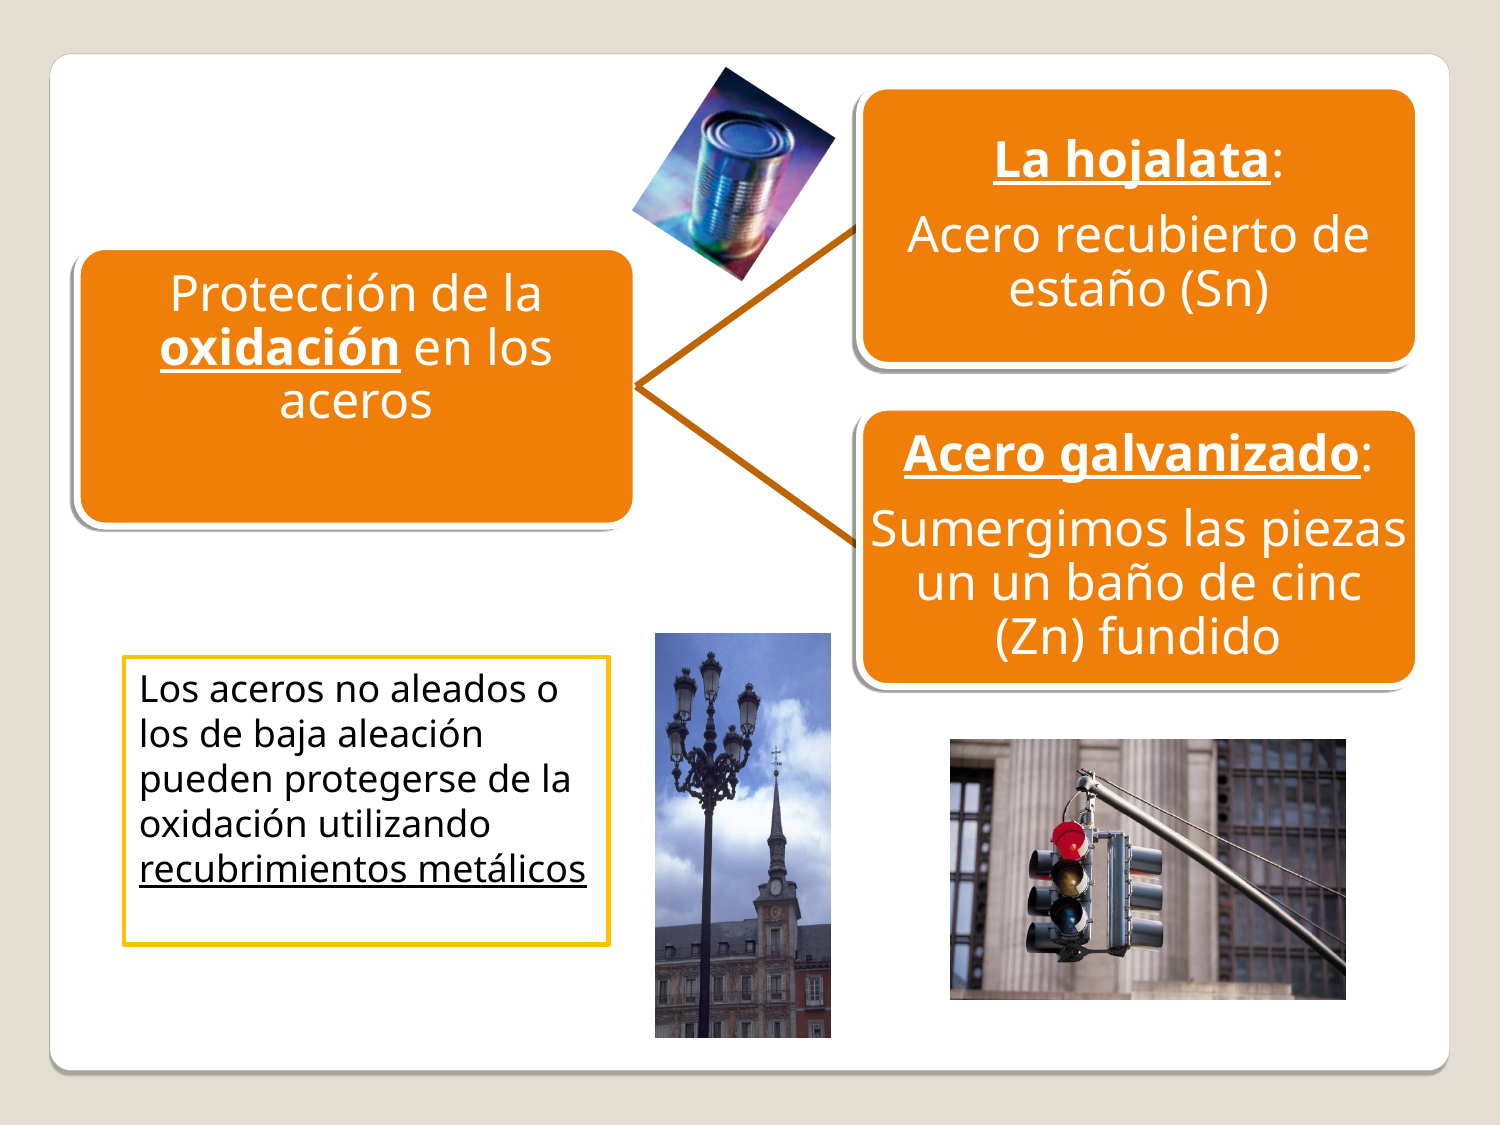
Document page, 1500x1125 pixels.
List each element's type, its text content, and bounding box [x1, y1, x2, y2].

picture [631, 66, 836, 282]
text_box Acero galvanizado: Sumergimos las piezas un un baño de cinc (Zn) fundido [859, 407, 1419, 687]
picture [655, 633, 831, 1038]
text_box Los aceros no aleados o los de baja aleación pueden protegerse de la oxidación utilizando recubrimientos metálicos [123, 656, 609, 945]
picture [950, 739, 1346, 1000]
text_box Protección de la oxidación en los aceros [77, 246, 637, 527]
text_box La hojalata: Acero recubierto de estaño (Sn) [859, 85, 1419, 366]
